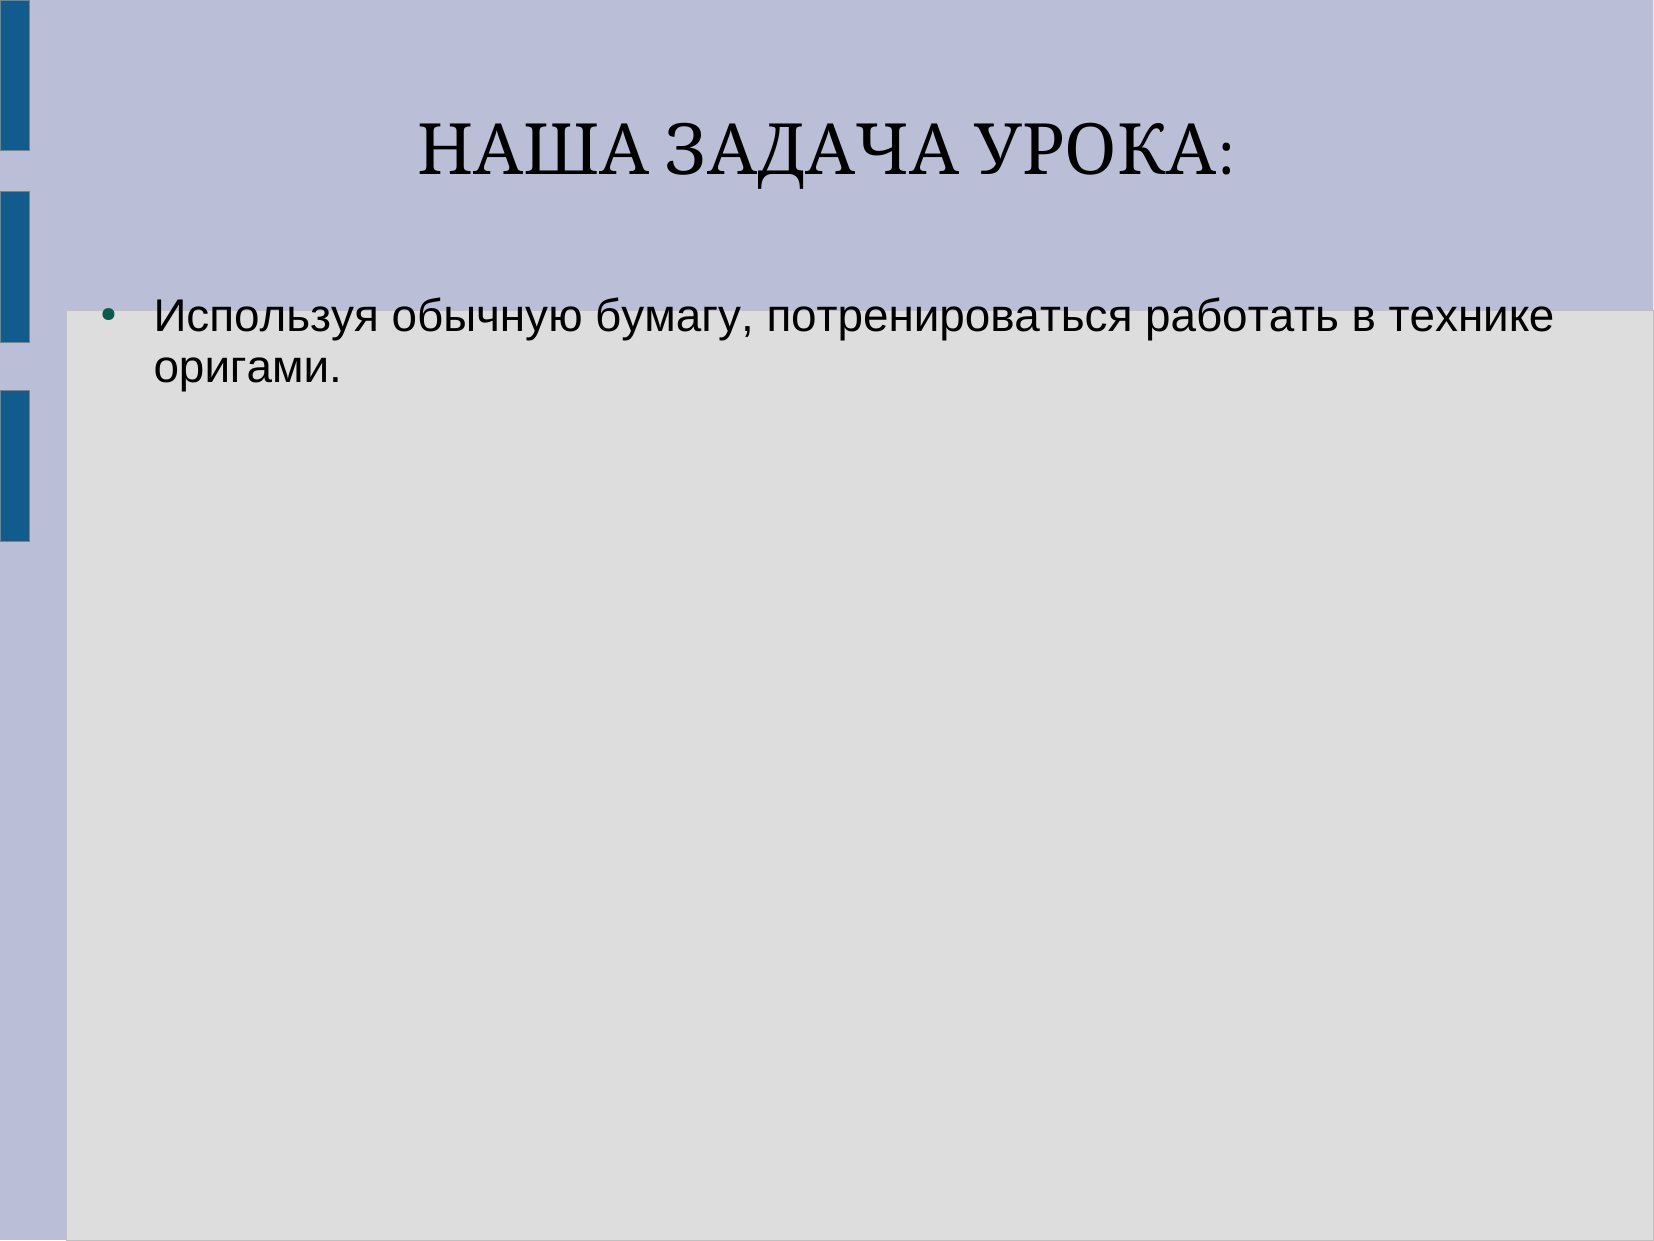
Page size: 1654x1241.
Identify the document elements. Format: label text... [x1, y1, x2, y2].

list Используя обычную бумагу, потренироваться работать в технике оригами. [82, 290, 1571, 1109]
title НАША ЗАДАЧА УРОКА: [82, 49, 1571, 257]
